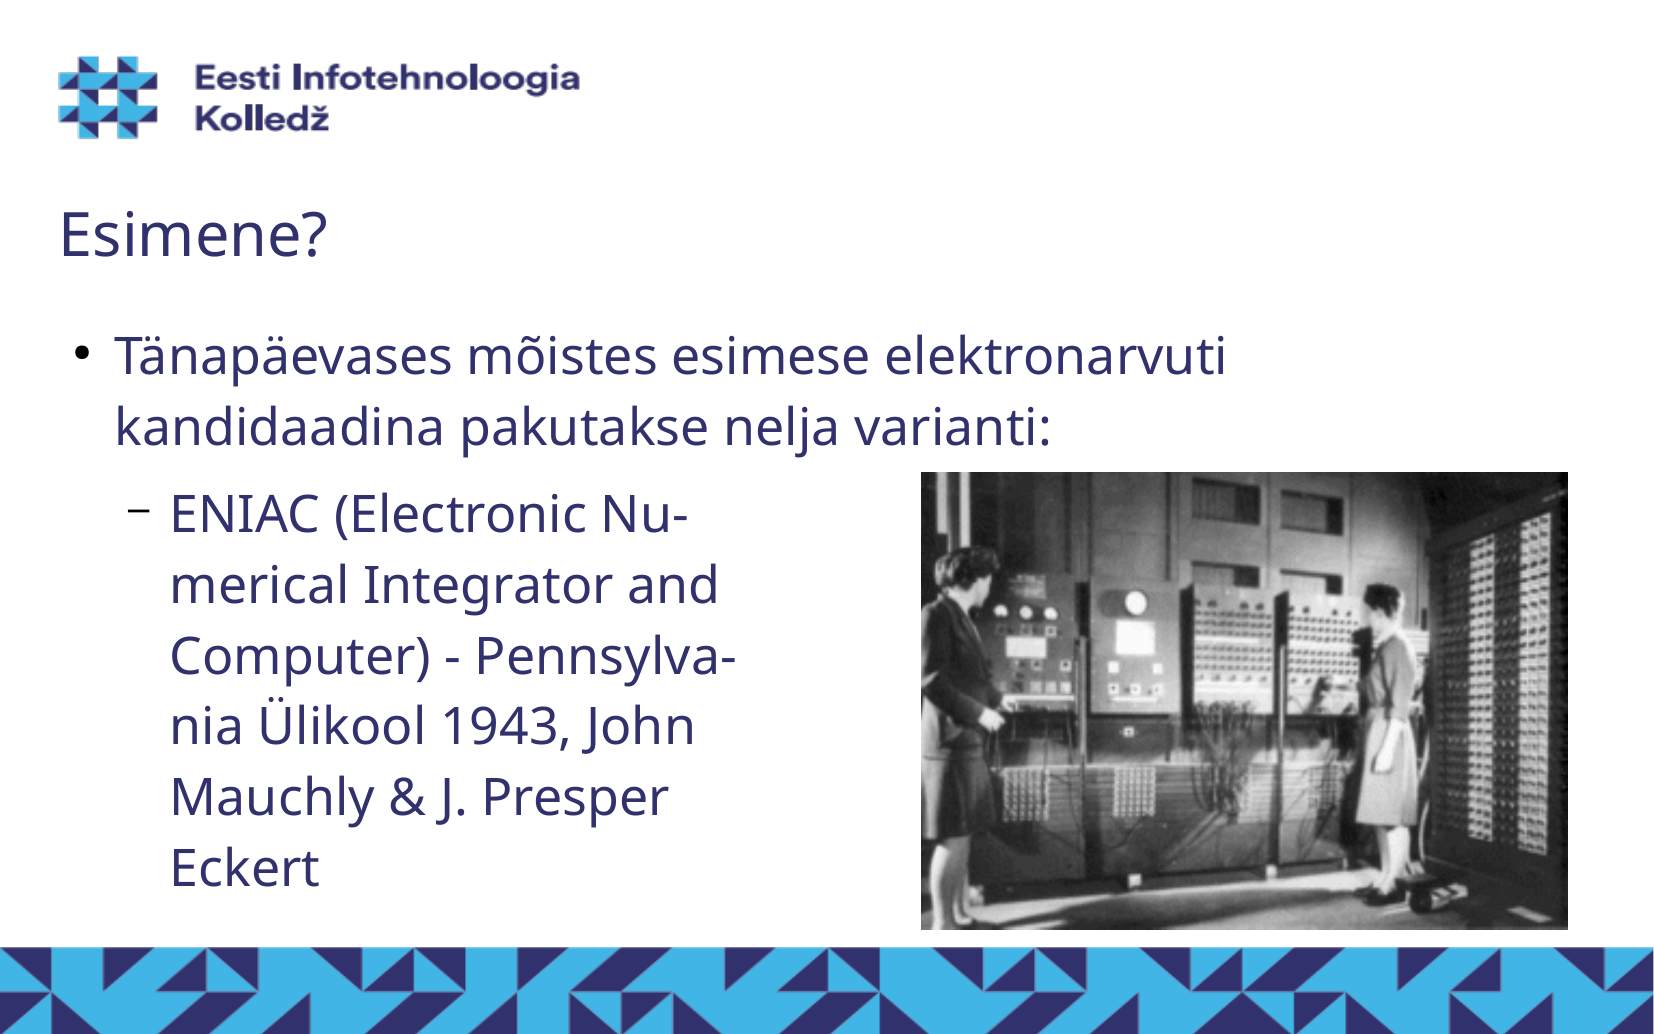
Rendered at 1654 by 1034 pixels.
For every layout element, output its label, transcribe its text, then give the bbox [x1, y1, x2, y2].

list Tänapäevases mõistes esimese elektronarvuti kandidaadina pakutakse nelja varianti: ENIAC (Electronic Nu- merical Integrator and Computer) - Pennsylva- nia Ülikool 1943, John Mauchly & J. Presper Eckert [59, 318, 1489, 910]
title Esimene? [59, 158, 1489, 308]
picture [921, 472, 1568, 930]
